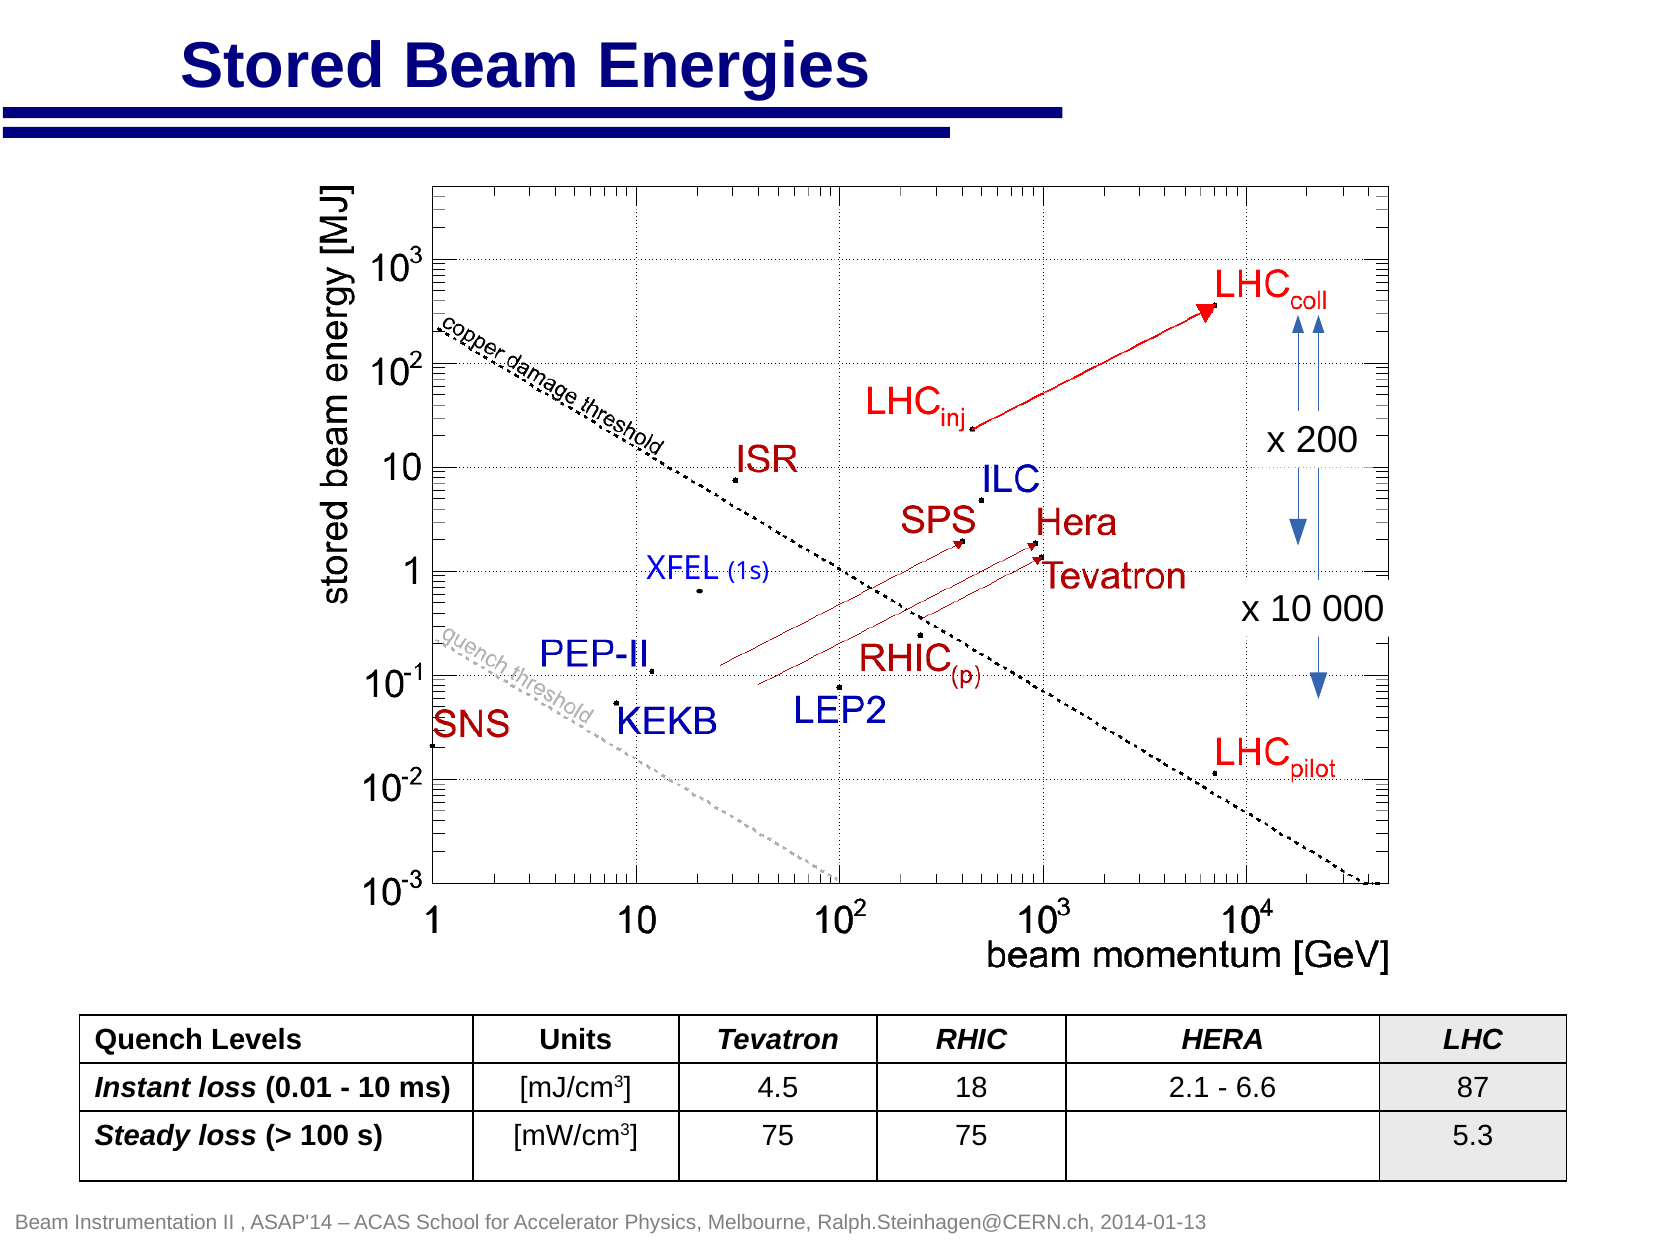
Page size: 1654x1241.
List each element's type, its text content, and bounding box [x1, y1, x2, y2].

table_cell 2.1 - 6.6 [1067, 1064, 1379, 1110]
table_cell 87 [1380, 1064, 1566, 1110]
table_cell 18 [878, 1064, 1065, 1110]
table_header Tevatron [680, 1016, 876, 1062]
table_cell 5.3 [1380, 1112, 1566, 1180]
table_header Quench Levels [80, 1016, 472, 1062]
text_box XFEL (1s) [631, 537, 829, 593]
table_cell [mJ/cm3] [474, 1064, 678, 1110]
table_cell Steady loss (> 100 s) [80, 1112, 472, 1180]
title Stored Beam Energies [165, 0, 1323, 124]
table_cell 75 [680, 1112, 876, 1180]
text_box x 10 000 [1226, 579, 1400, 637]
table_header HERA [1067, 1016, 1379, 1062]
table_cell Instant loss (0.01 - 10 ms) [80, 1064, 472, 1110]
picture [299, 170, 1410, 980]
text_box x 200 [1251, 410, 1373, 468]
table_header LHC [1380, 1016, 1566, 1062]
table_cell 4.5 [680, 1064, 876, 1110]
table_header Units [474, 1016, 678, 1062]
table_header RHIC [878, 1016, 1065, 1062]
text_box [696, 588, 703, 594]
table_cell [1067, 1112, 1379, 1180]
table_cell [mW/cm3] [474, 1112, 678, 1180]
table_cell 75 [878, 1112, 1065, 1180]
